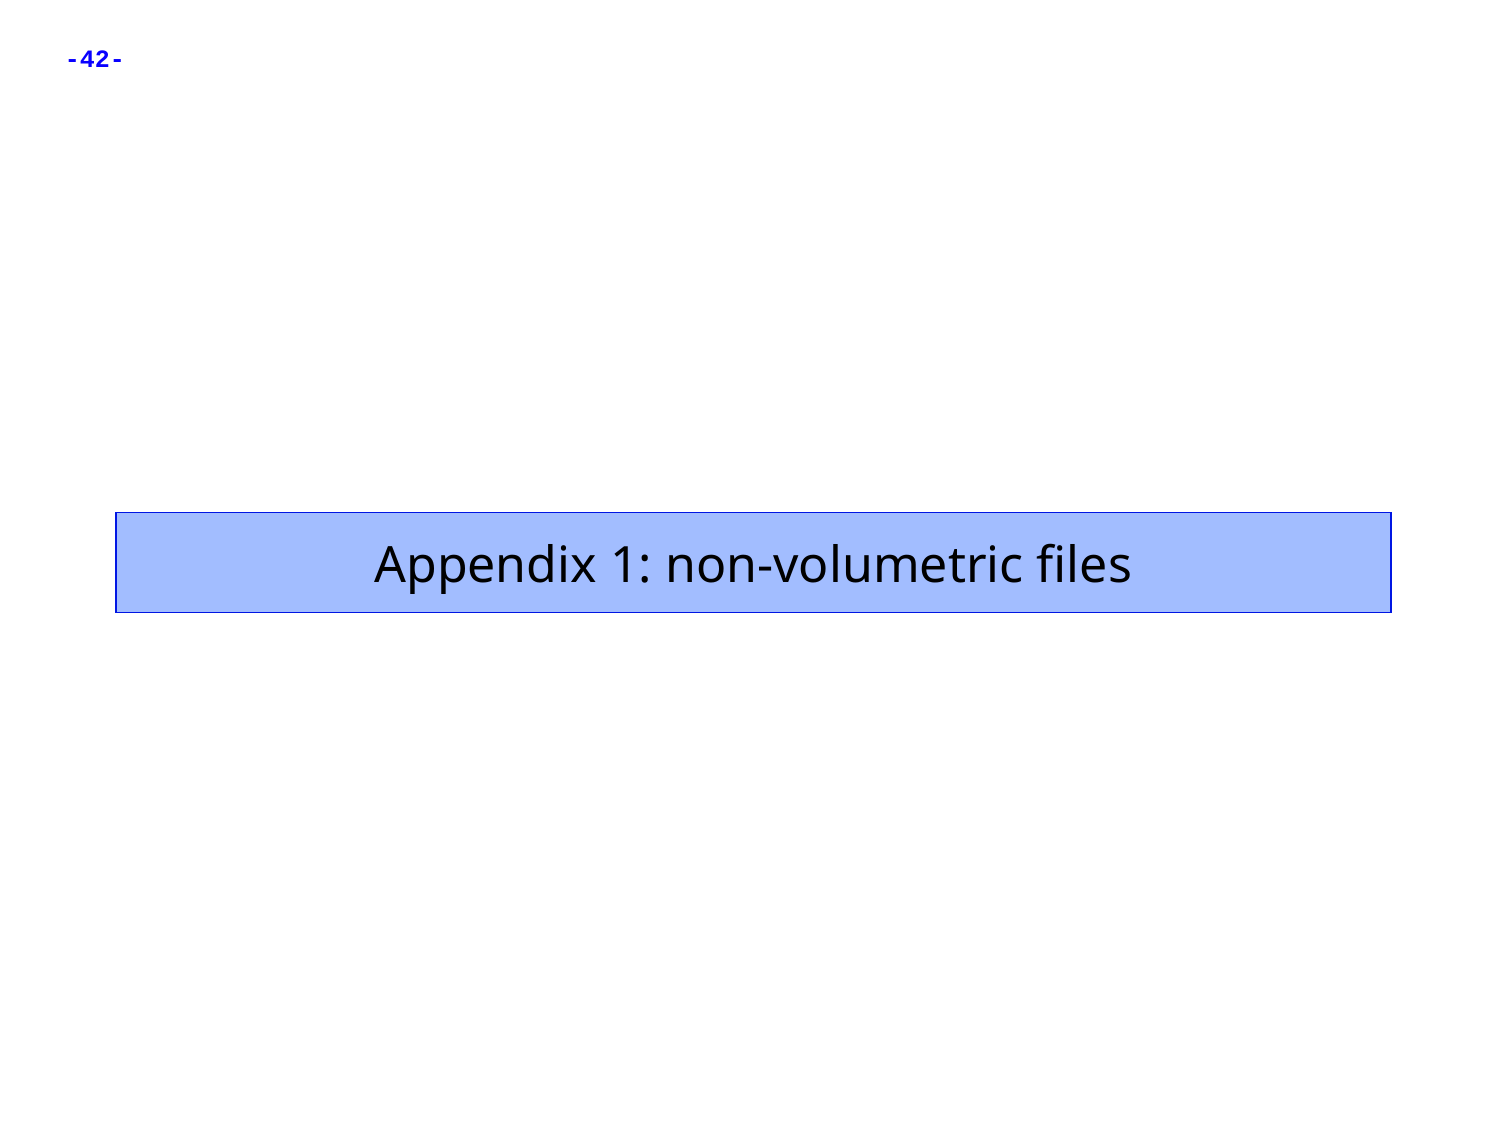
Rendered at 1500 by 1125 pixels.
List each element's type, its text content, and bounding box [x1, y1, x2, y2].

text_box Appendix 1: non-volumetric files [115, 512, 1391, 613]
